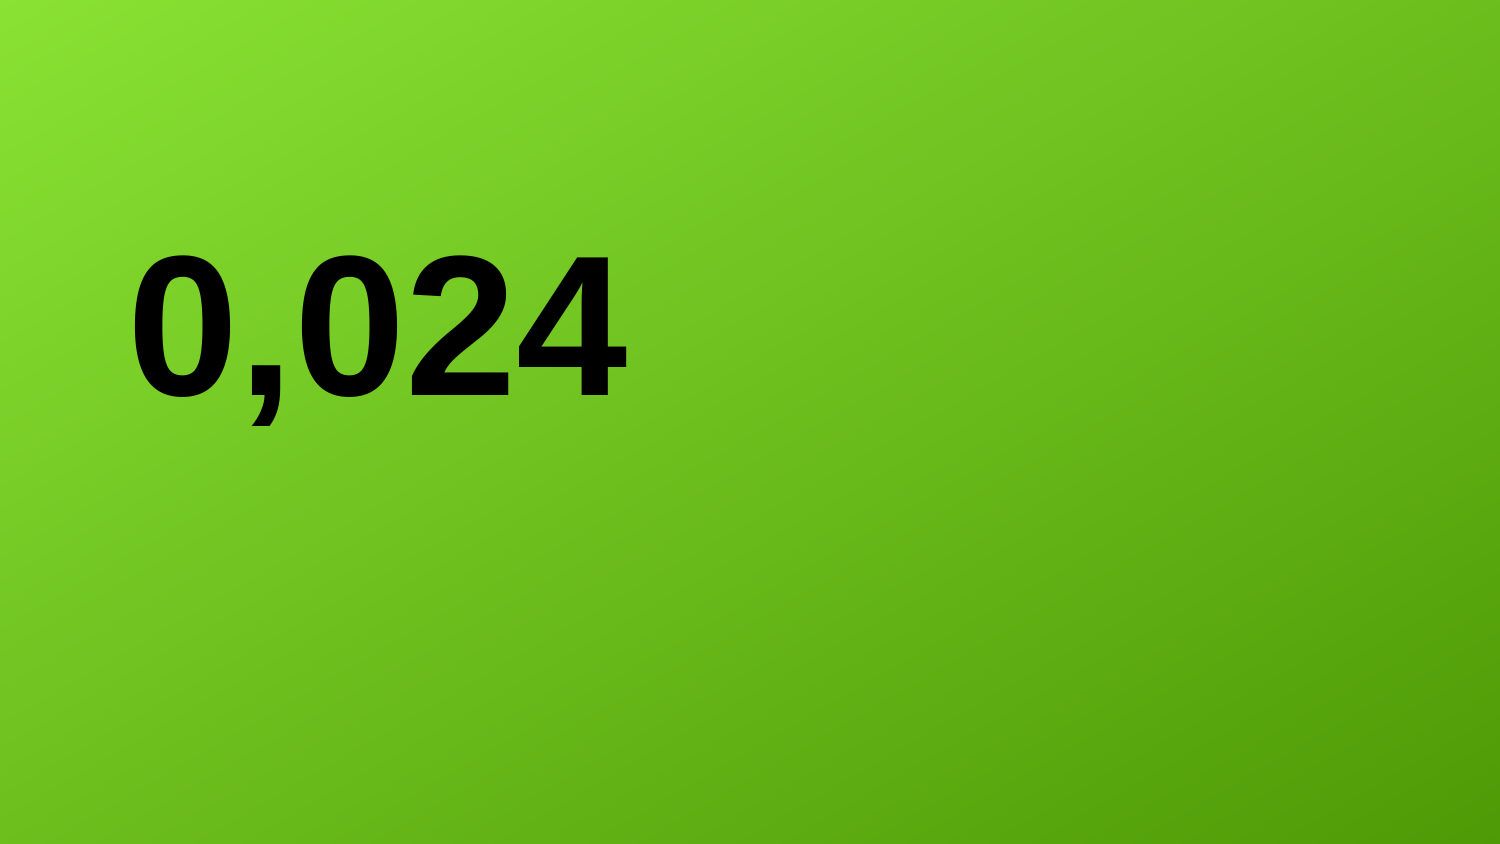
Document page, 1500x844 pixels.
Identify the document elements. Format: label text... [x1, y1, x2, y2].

title 0,024 [112, 259, 1388, 450]
